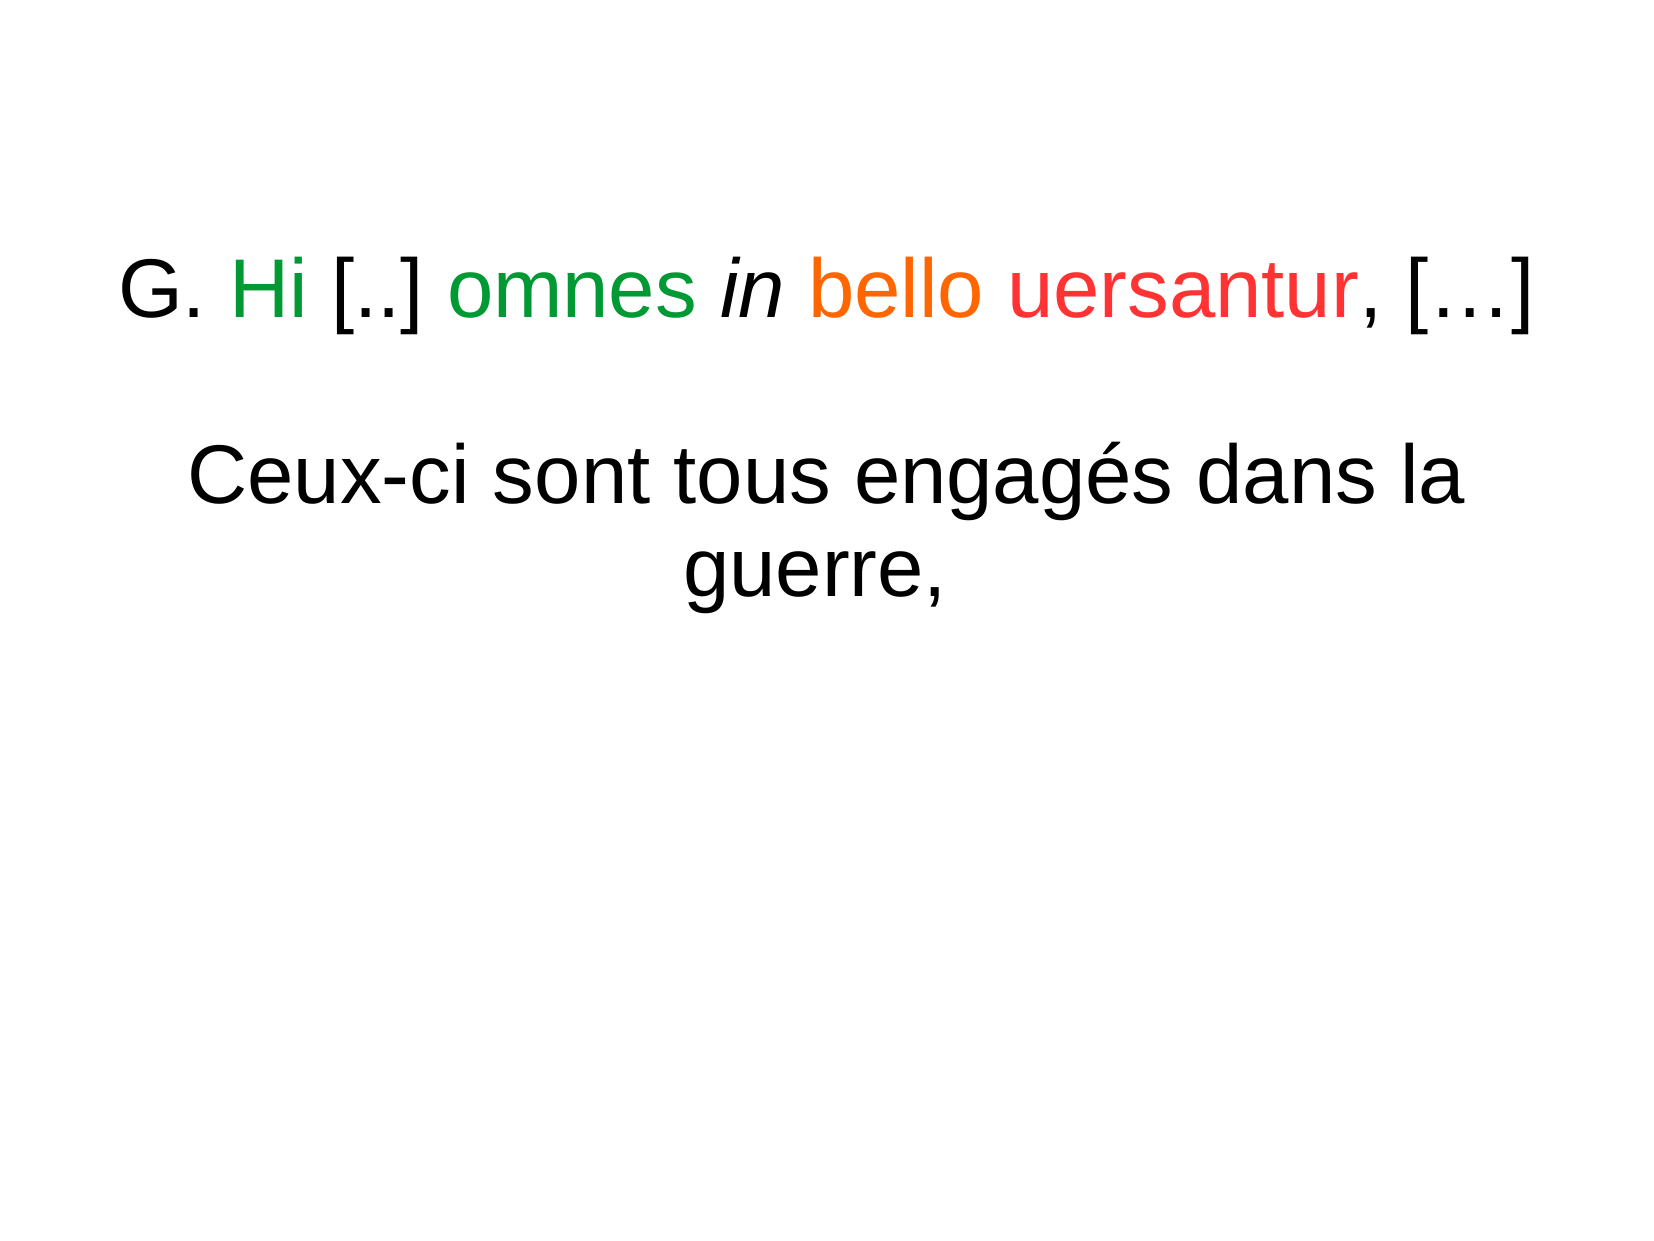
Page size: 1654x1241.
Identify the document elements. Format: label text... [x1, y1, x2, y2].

subtitle G. Hi [..] omnes in bello uersantur, […] Ceux-ci sont tous engagés dans la guerre, [82, 82, 1571, 1109]
